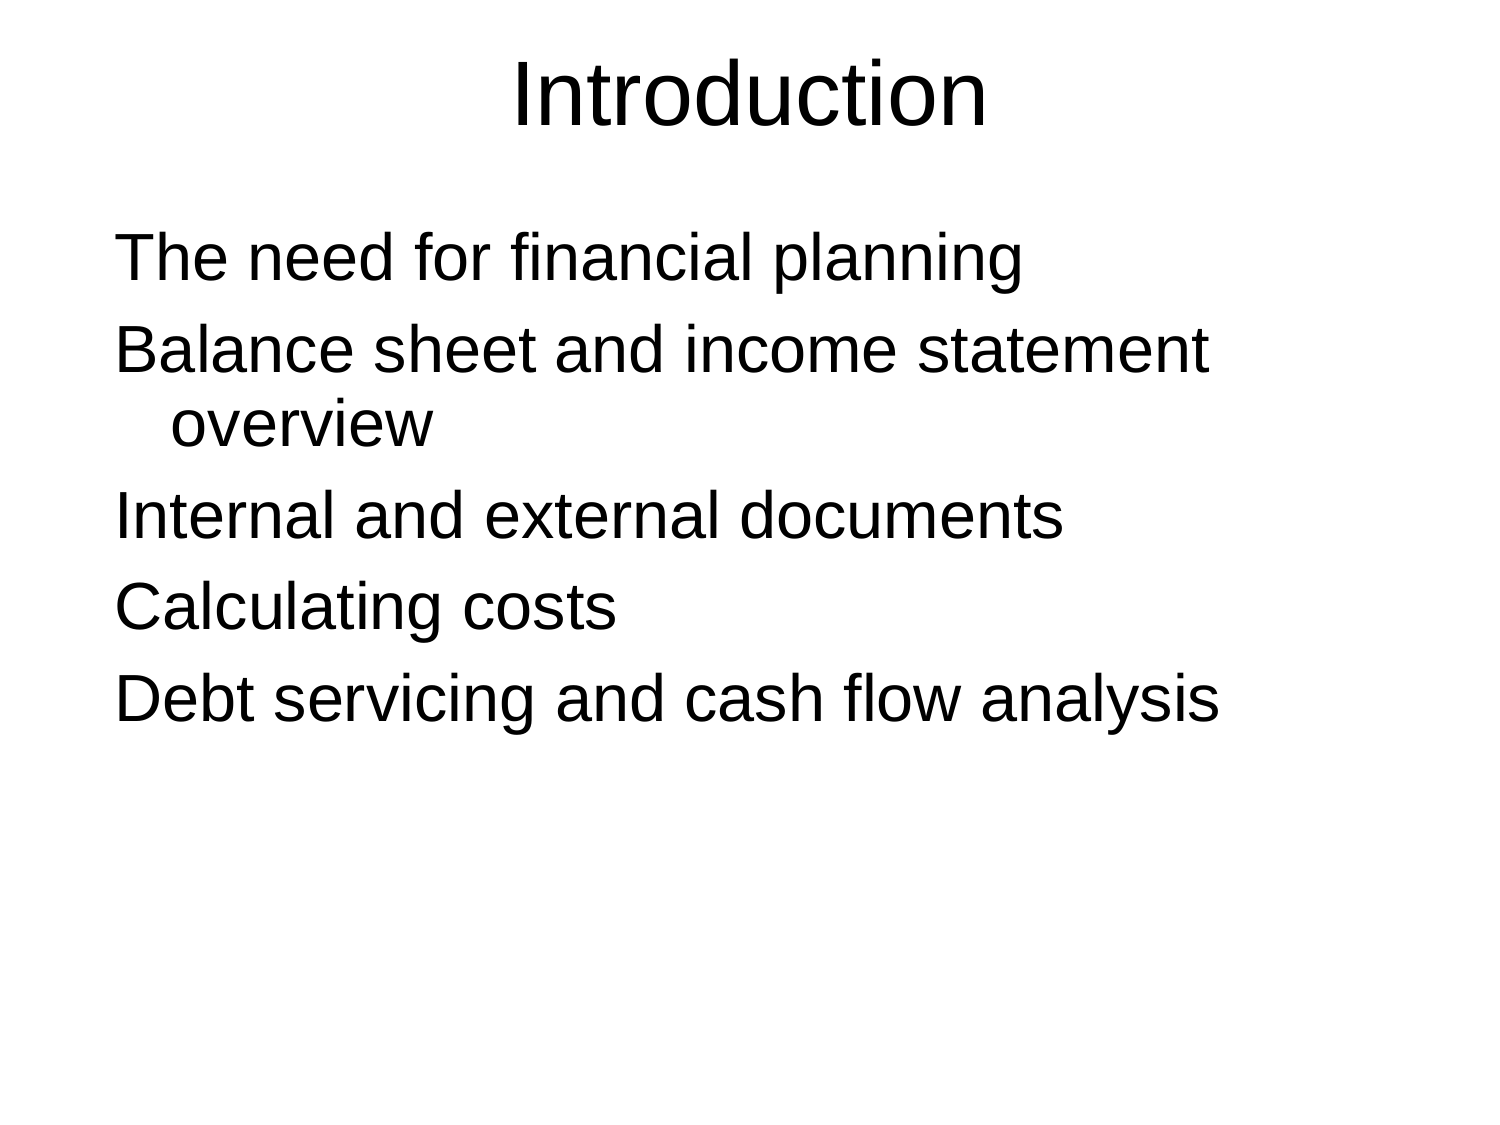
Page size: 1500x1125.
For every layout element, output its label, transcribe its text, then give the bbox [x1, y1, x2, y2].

list The need for financial planning Balance sheet and income statement overview Internal and external documents Calculating costs Debt servicing and cash flow analysis [99, 212, 1413, 1026]
title Introduction [112, 0, 1388, 188]
